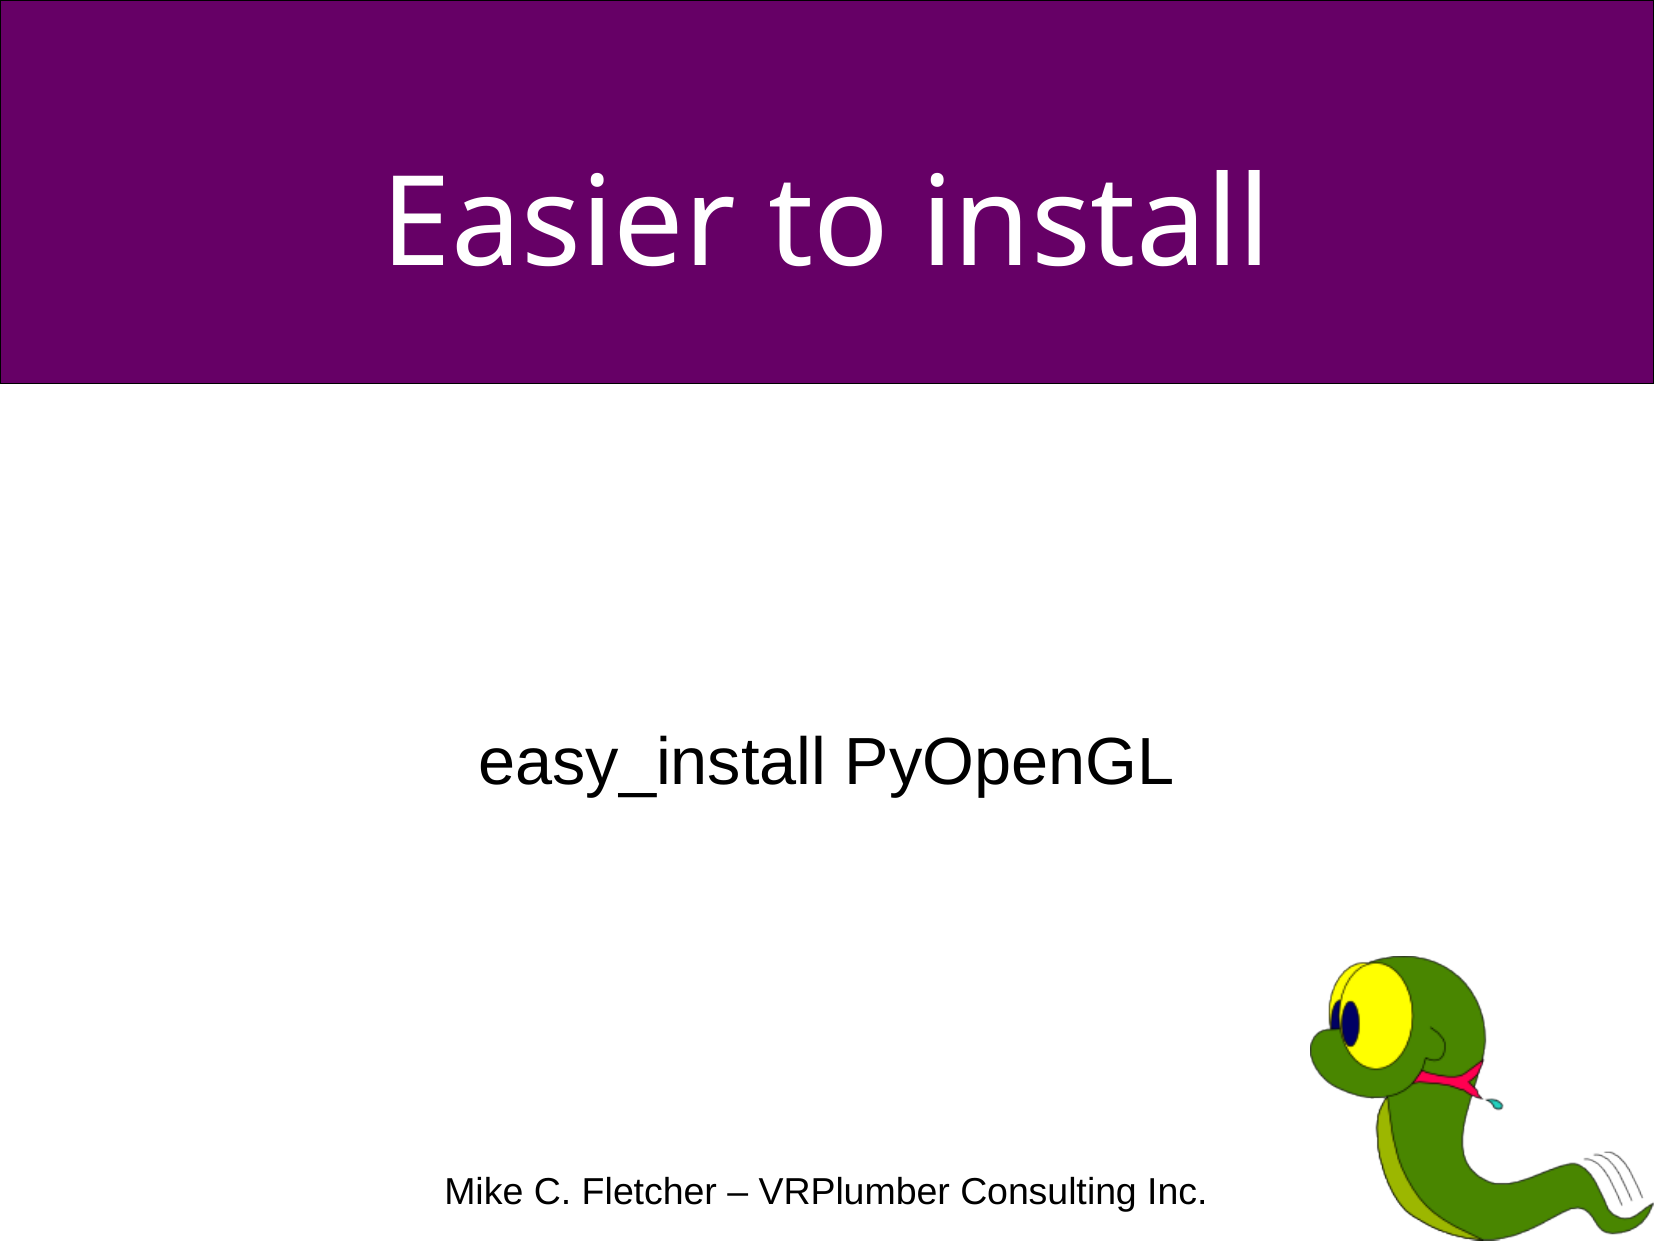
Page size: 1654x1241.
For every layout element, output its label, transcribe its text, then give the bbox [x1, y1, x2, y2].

title Easier to install [82, 56, 1571, 377]
picture [1310, 956, 1654, 1241]
subtitle easy_install PyOpenGL [82, 420, 1571, 1102]
